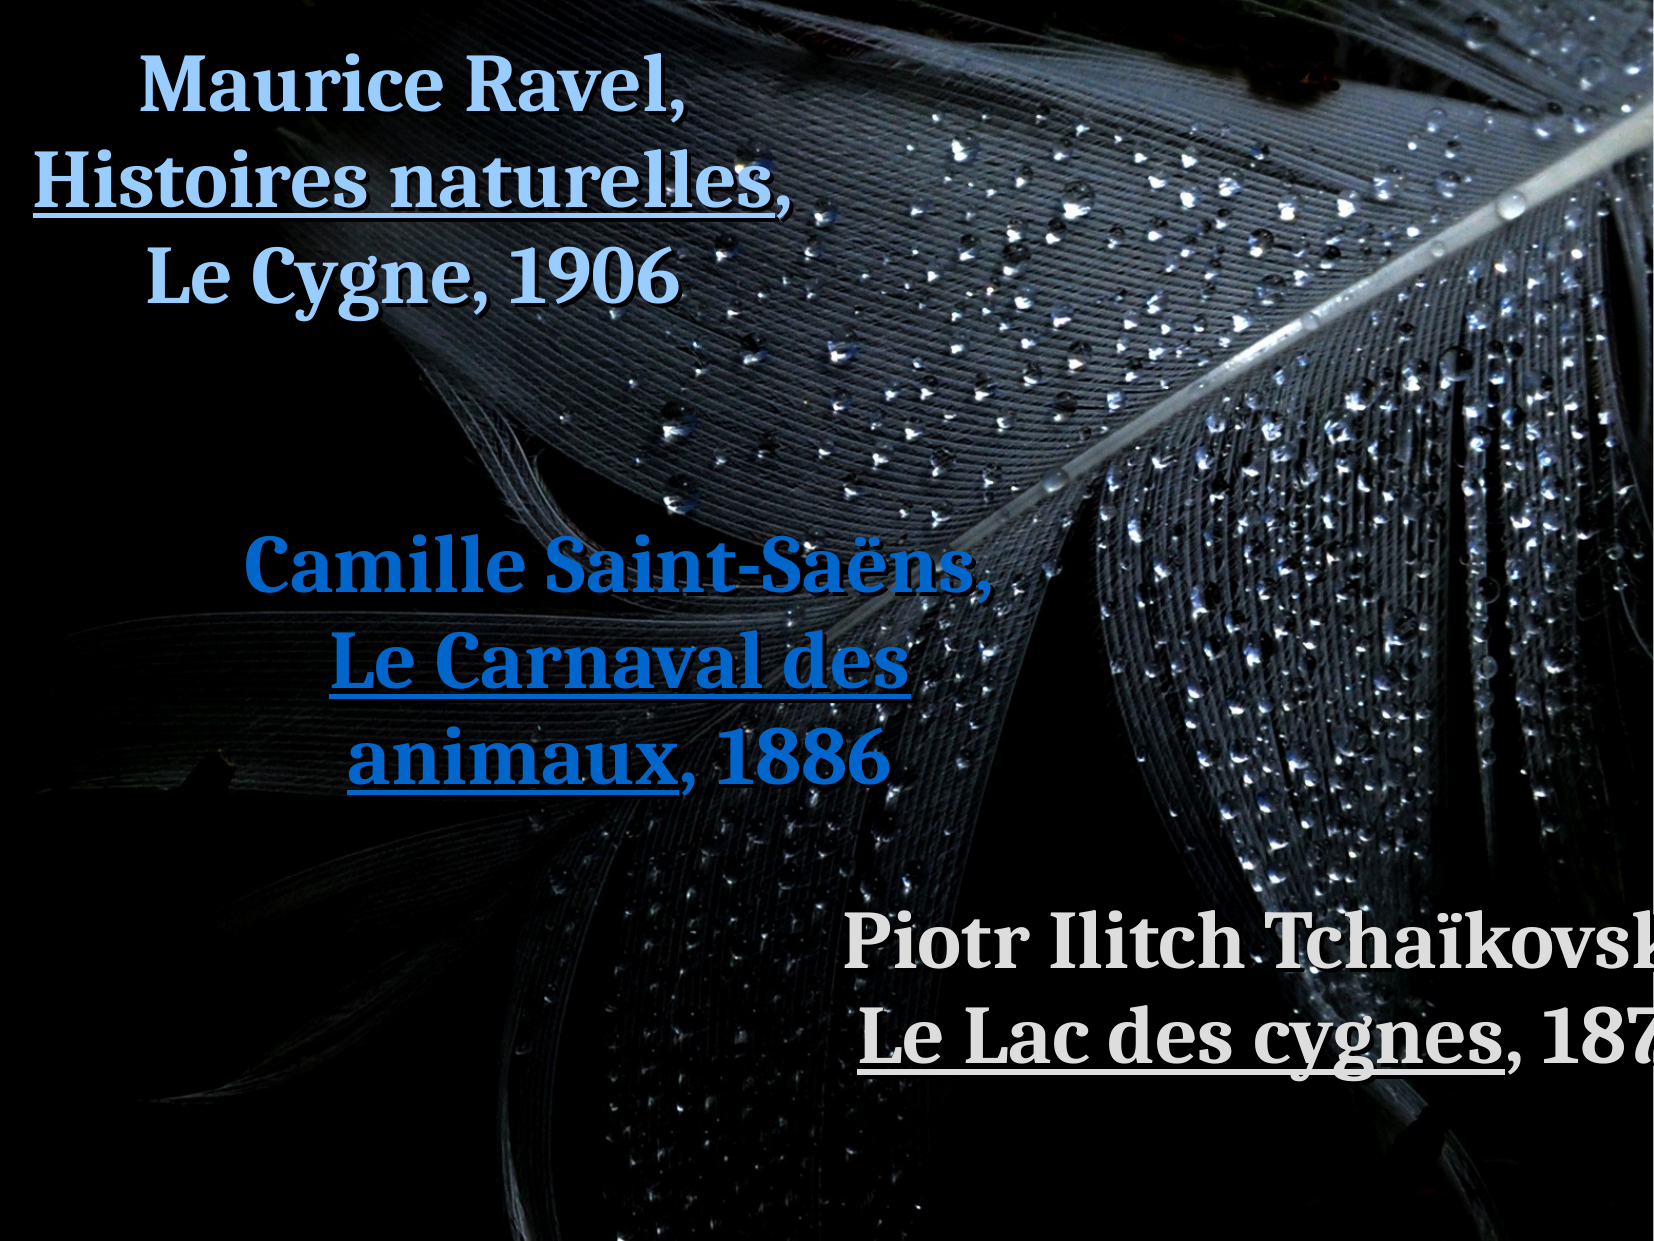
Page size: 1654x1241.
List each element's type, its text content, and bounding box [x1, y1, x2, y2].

text_box Maurice Ravel, Histoires naturelles, Le Cygne, 1906 [0, 29, 827, 435]
picture [0, 0, 1654, 1241]
text_box Camille Saint-Saëns, Le Carnaval des animaux, 1886 [206, 510, 1034, 916]
text_box Piotr Ilitch Tchaïkovski, Le Lac des cygnes, 1875 [797, 885, 1654, 1241]
